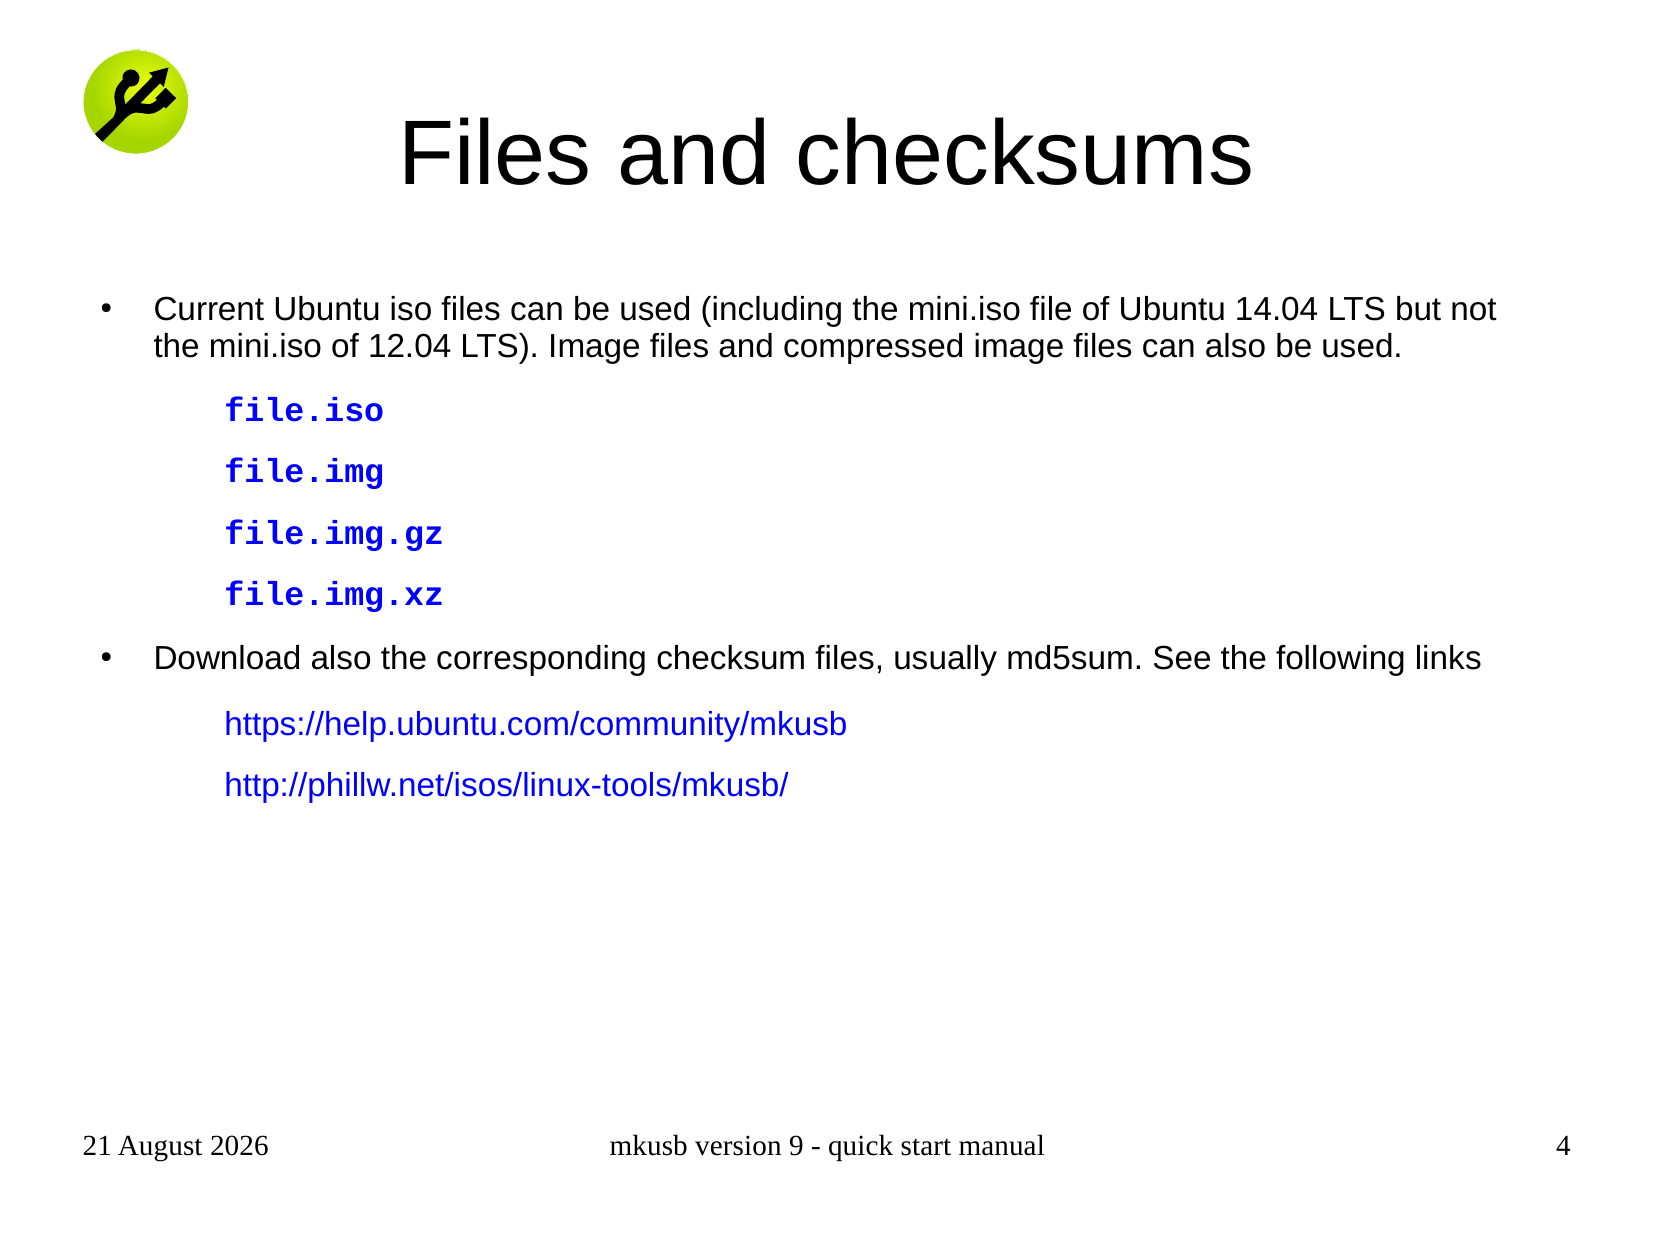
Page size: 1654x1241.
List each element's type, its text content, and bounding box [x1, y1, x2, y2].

list Current Ubuntu iso files can be used (including the mini.iso file of Ubuntu 14.04 LTS but not the mini.iso of 12.04 LTS). Image files and compressed image files can also be used. file.iso file.img file.img.gz file.img.xz Download also the corresponding checksum files, usually md5sum. See the following links https://help.ubuntu.com/community/mkusb http://phillw.net/isos/linux-tools/mkusb/ [82, 290, 1538, 1010]
title Files and checksums [82, 49, 1571, 257]
